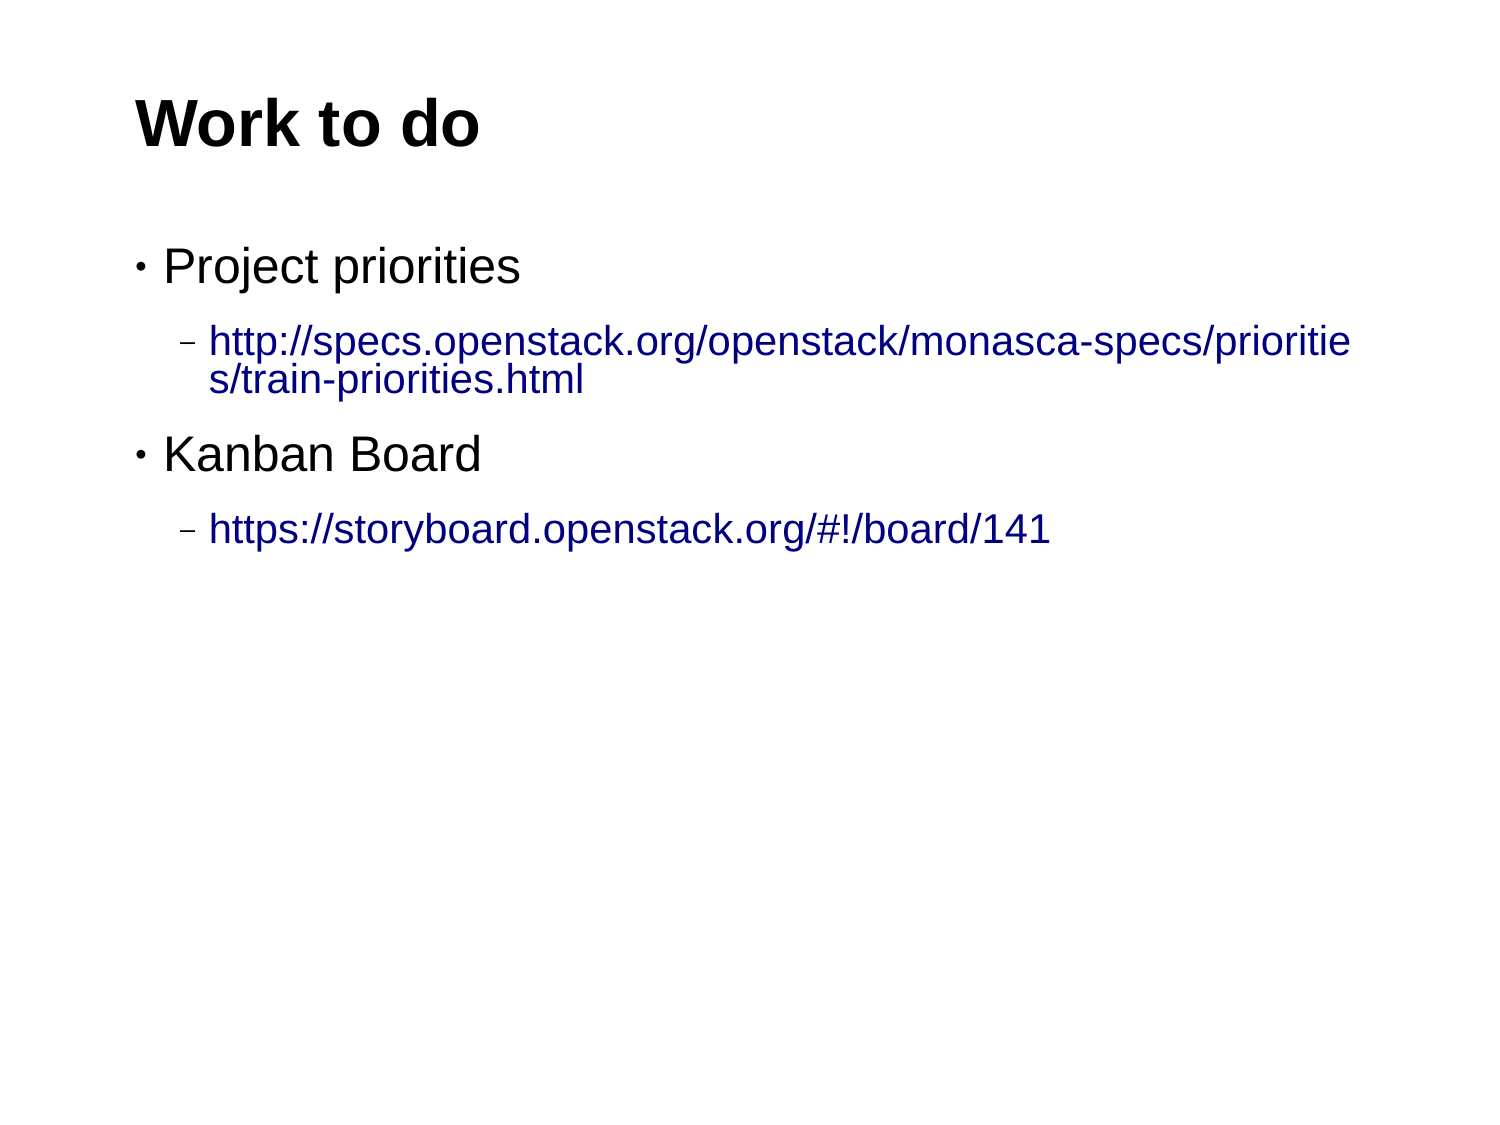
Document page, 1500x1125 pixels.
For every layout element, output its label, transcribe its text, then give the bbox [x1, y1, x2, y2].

title Work to do [135, 41, 1372, 204]
list Project priorities http://specs.openstack.org/openstack/monasca-specs/priorities/train-priorities.html Kanban Board https://storyboard.openstack.org/#!/board/141 [135, 238, 1372, 892]
